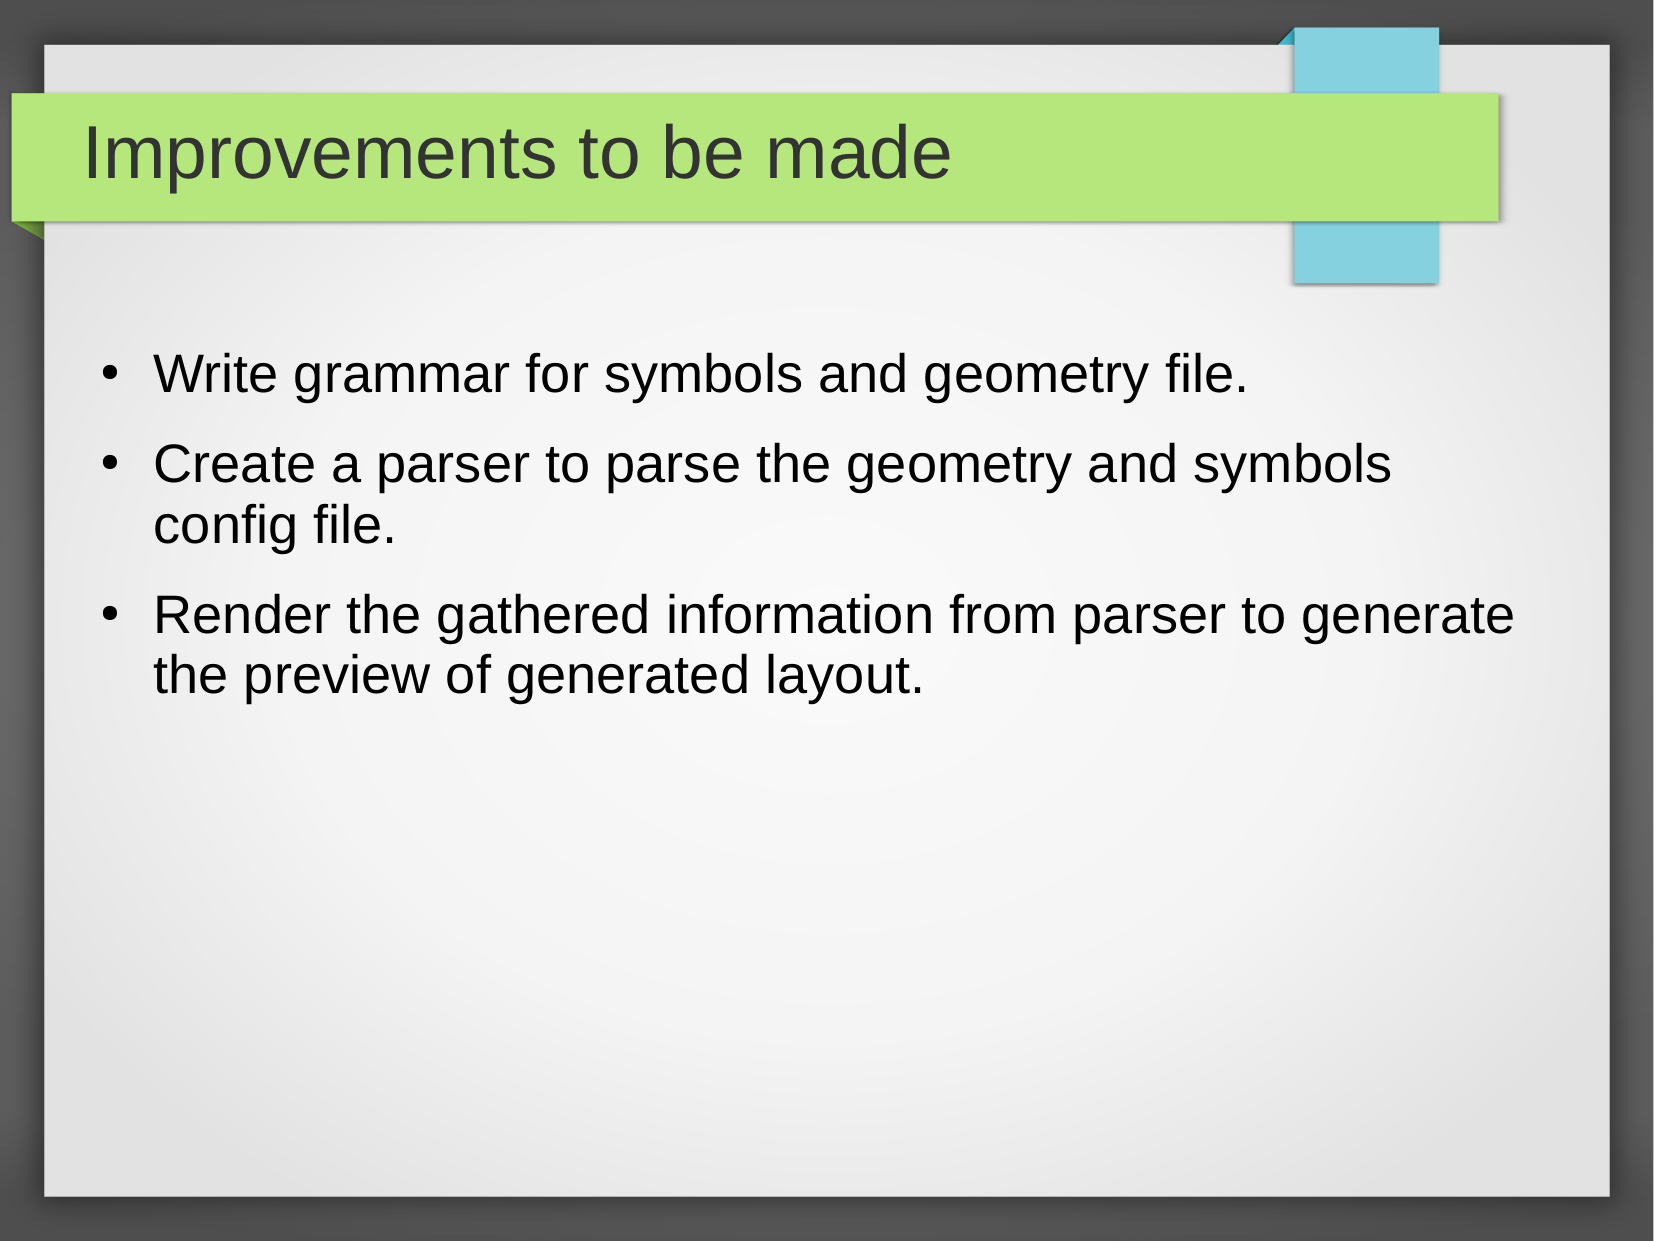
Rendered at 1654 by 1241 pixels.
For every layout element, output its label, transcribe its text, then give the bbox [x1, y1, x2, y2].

picture [0, 0, 1654, 1241]
list Write grammar for symbols and geometry file. Create a parser to parse the geometry and symbols config file. Render the gathered information from parser to generate the preview of generated layout. [82, 343, 1538, 1063]
title Improvements to be made [82, 49, 1571, 257]
